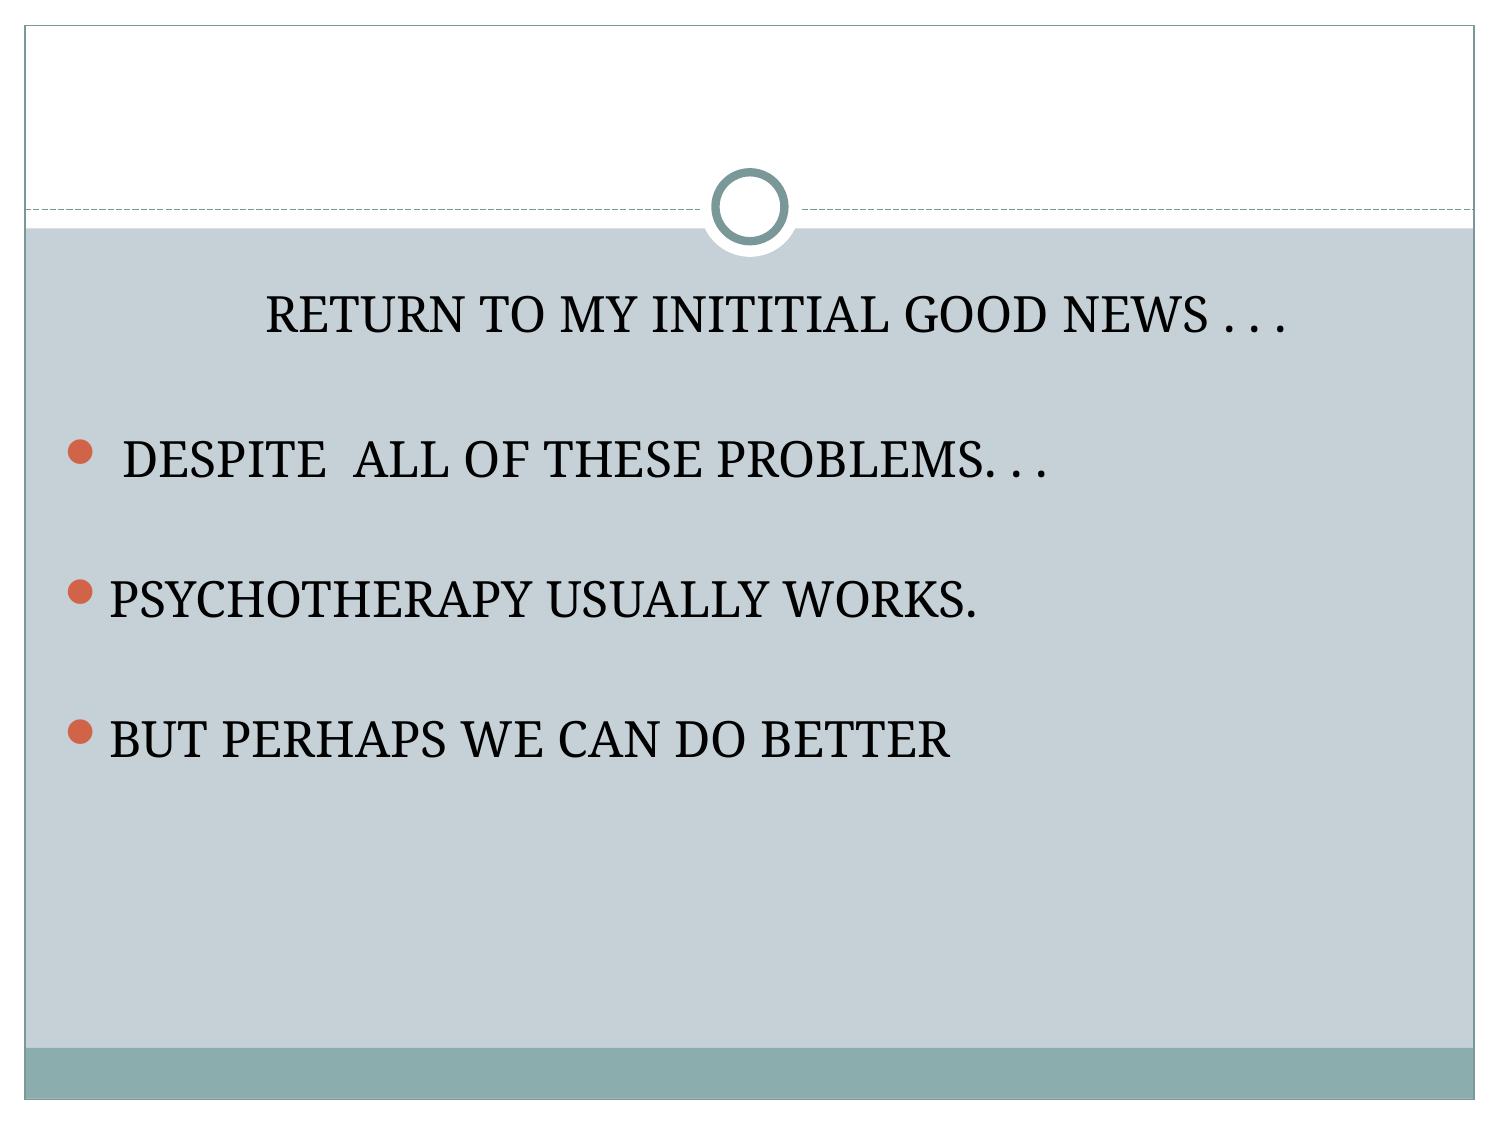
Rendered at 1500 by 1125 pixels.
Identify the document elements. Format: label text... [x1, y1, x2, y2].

list RETURN TO MY INITITIAL GOOD NEWS . . . DESPITE ALL OF THESE PROBLEMS. . . PSYCHOTHERAPY USUALLY WORKS. BUT PERHAPS WE CAN DO BETTER [49, 250, 1445, 1001]
